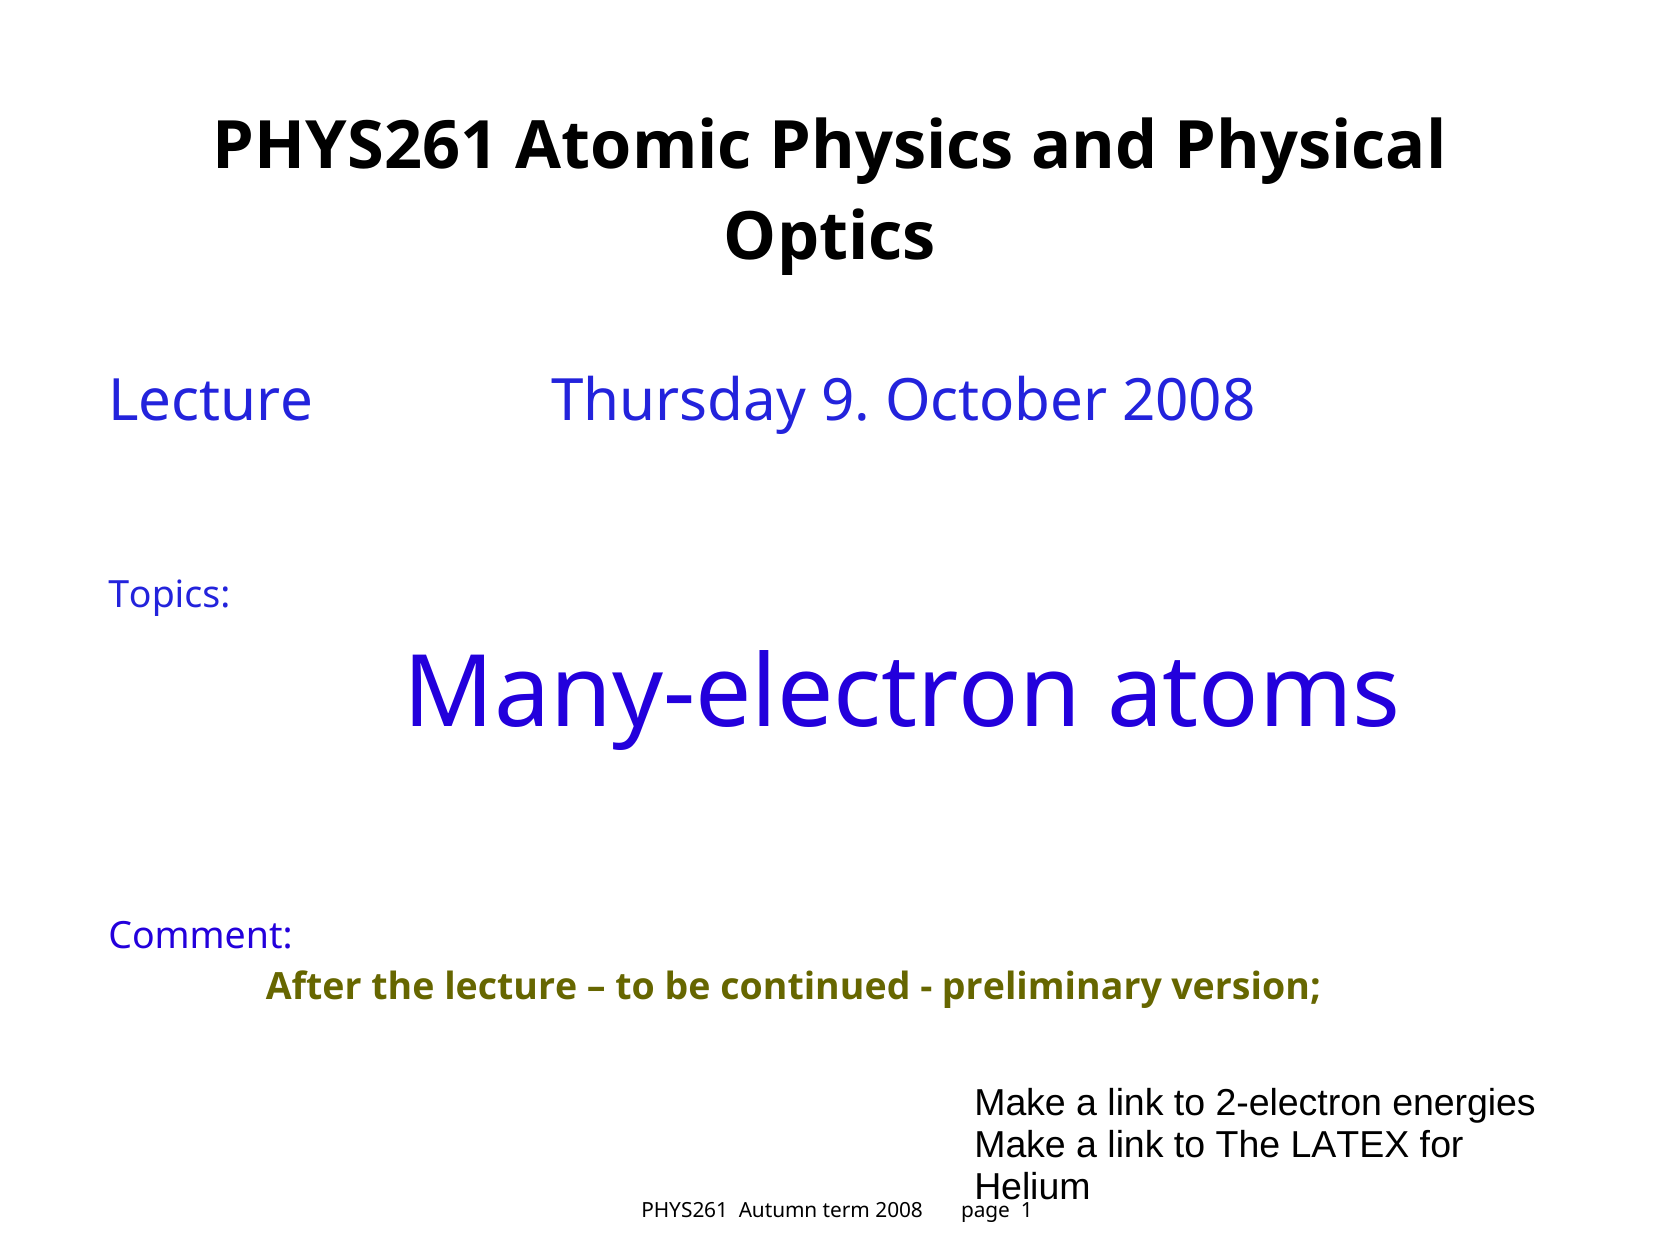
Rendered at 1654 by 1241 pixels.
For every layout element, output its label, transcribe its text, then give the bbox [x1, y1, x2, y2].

text_box PHYS261 Atomic Physics and Physical Optics Lecture Thursday 9. October 2008 Topics: Many-electron atoms Comment: After the lecture – to be continued - preliminary version; [93, 90, 1567, 1164]
text_box Make a link to 2-electron energies Make a link to The LATEX for Helium [959, 1074, 1603, 1176]
